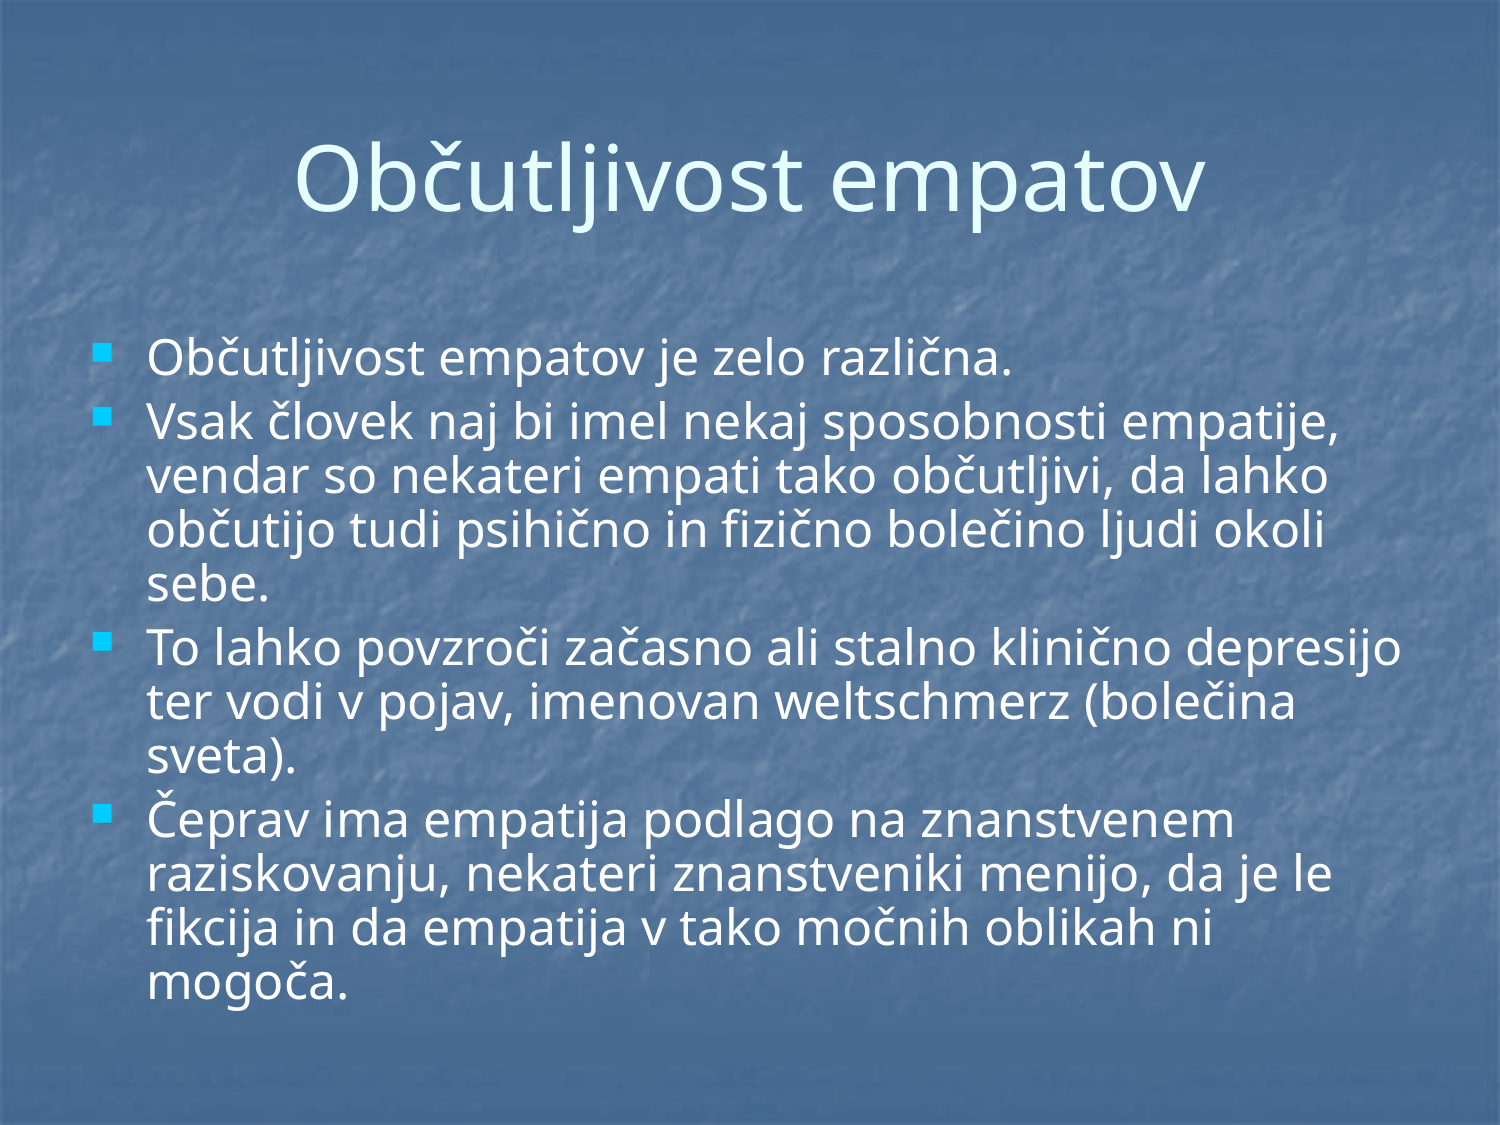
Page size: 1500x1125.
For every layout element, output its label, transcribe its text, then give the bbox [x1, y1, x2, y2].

title Občutljivost empatov [75, 62, 1425, 288]
picture [0, 0, 1500, 1125]
list Občutljivost empatov je zelo različna. Vsak človek naj bi imel nekaj sposobnosti empatije, vendar so nekateri empati tako občutljivi, da lahko občutijo tudi psihično in fizično bolečino ljudi okoli sebe. To lahko povzroči začasno ali stalno klinično depresijo ter vodi v pojav, imenovan weltschmerz (bolečina sveta). Čeprav ima empatija podlago na znanstvenem raziskovanju, nekateri znanstveniki menijo, da je le fikcija in da empatija v tako močnih oblikah ni mogoča. [75, 324, 1425, 1000]
